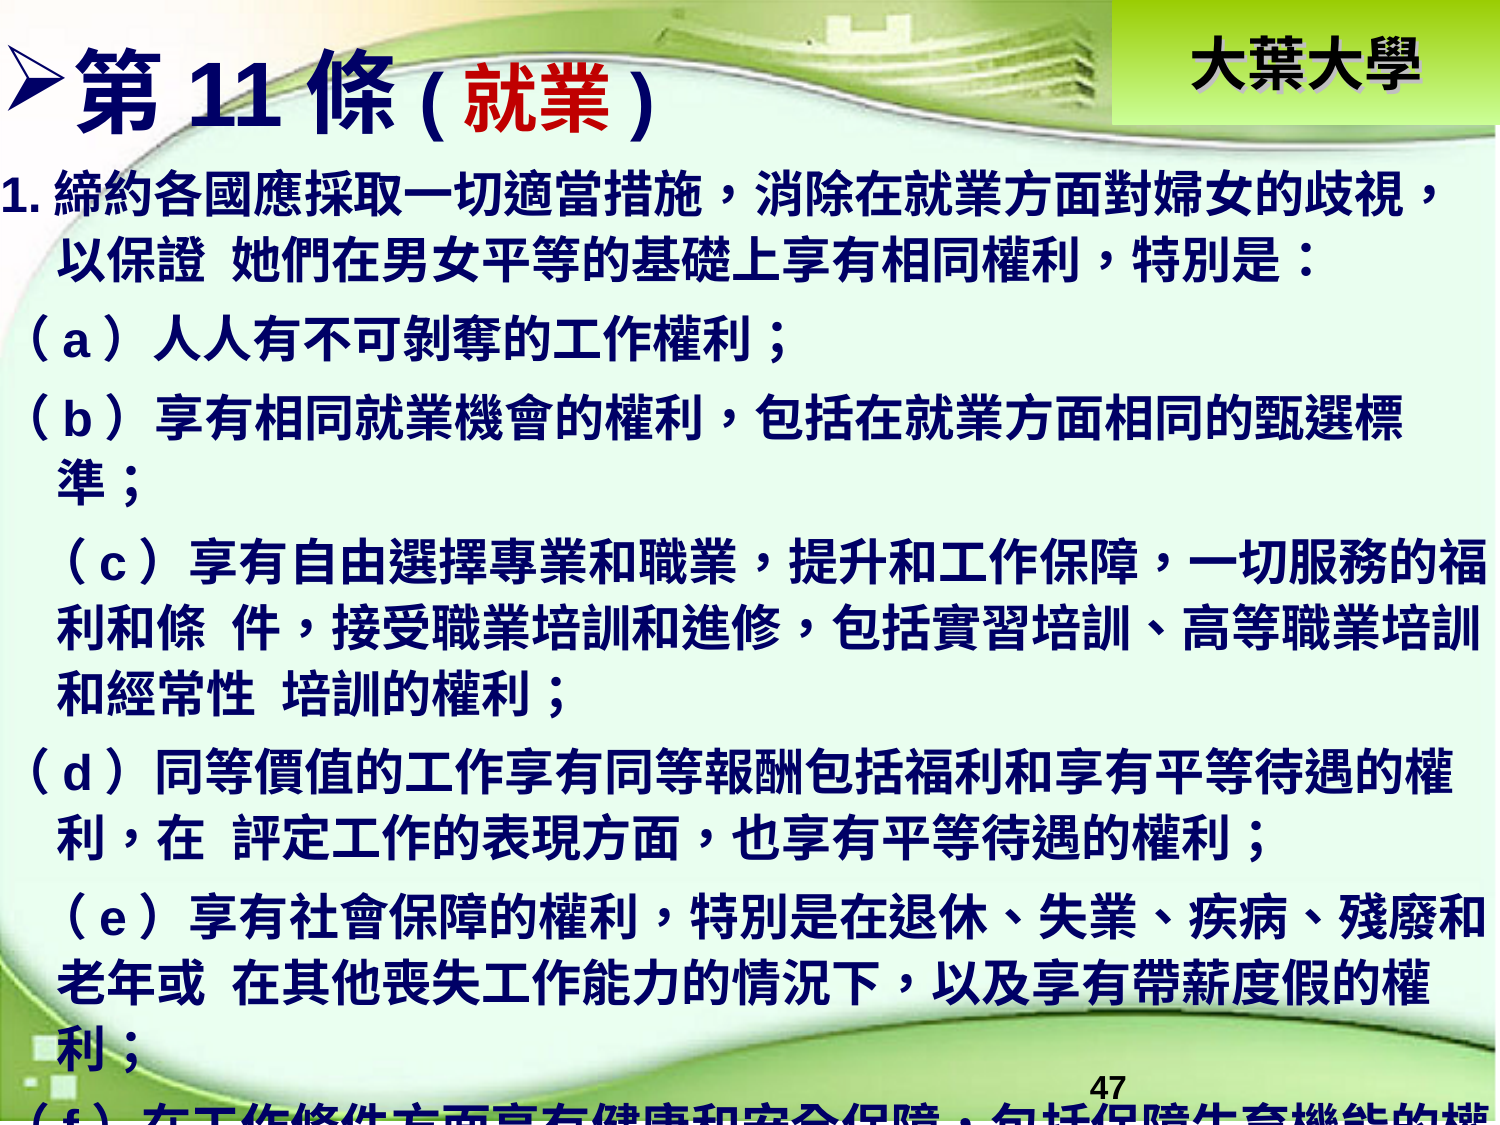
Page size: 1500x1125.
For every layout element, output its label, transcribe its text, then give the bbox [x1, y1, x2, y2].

text_box 第11條(就業) 1.締約各國應採取一切適當措施，消除在就業方面對婦女的歧視，以保證 她們在男女平等的基礎上享有相同權利，特別是： （a）人人有不可剝奪的工作權利； （b）享有相同就業機會的權利，包括在就業方面相同的甄選標準； （c）享有自由選擇專業和職業，提升和工作保障，一切服務的福利和條 件，接受職業培訓和進修，包括實習培訓、高等職業培訓和經常性 培訓的權利； （d）同等價值的工作享有同等報酬包括福利和享有平等待遇的權利，在 評定工作的表現方面，也享有平等待遇的權利； （e）享有社會保障的權利，特別是在退休、失業、疾病、殘廢和老年或 在其他喪失工作能力的情況下，以及享有帶薪度假的權利； （f）在工作條件方面享有健康和安全保障，包括保障生育機能的權利 [0, 0, 1500, 876]
